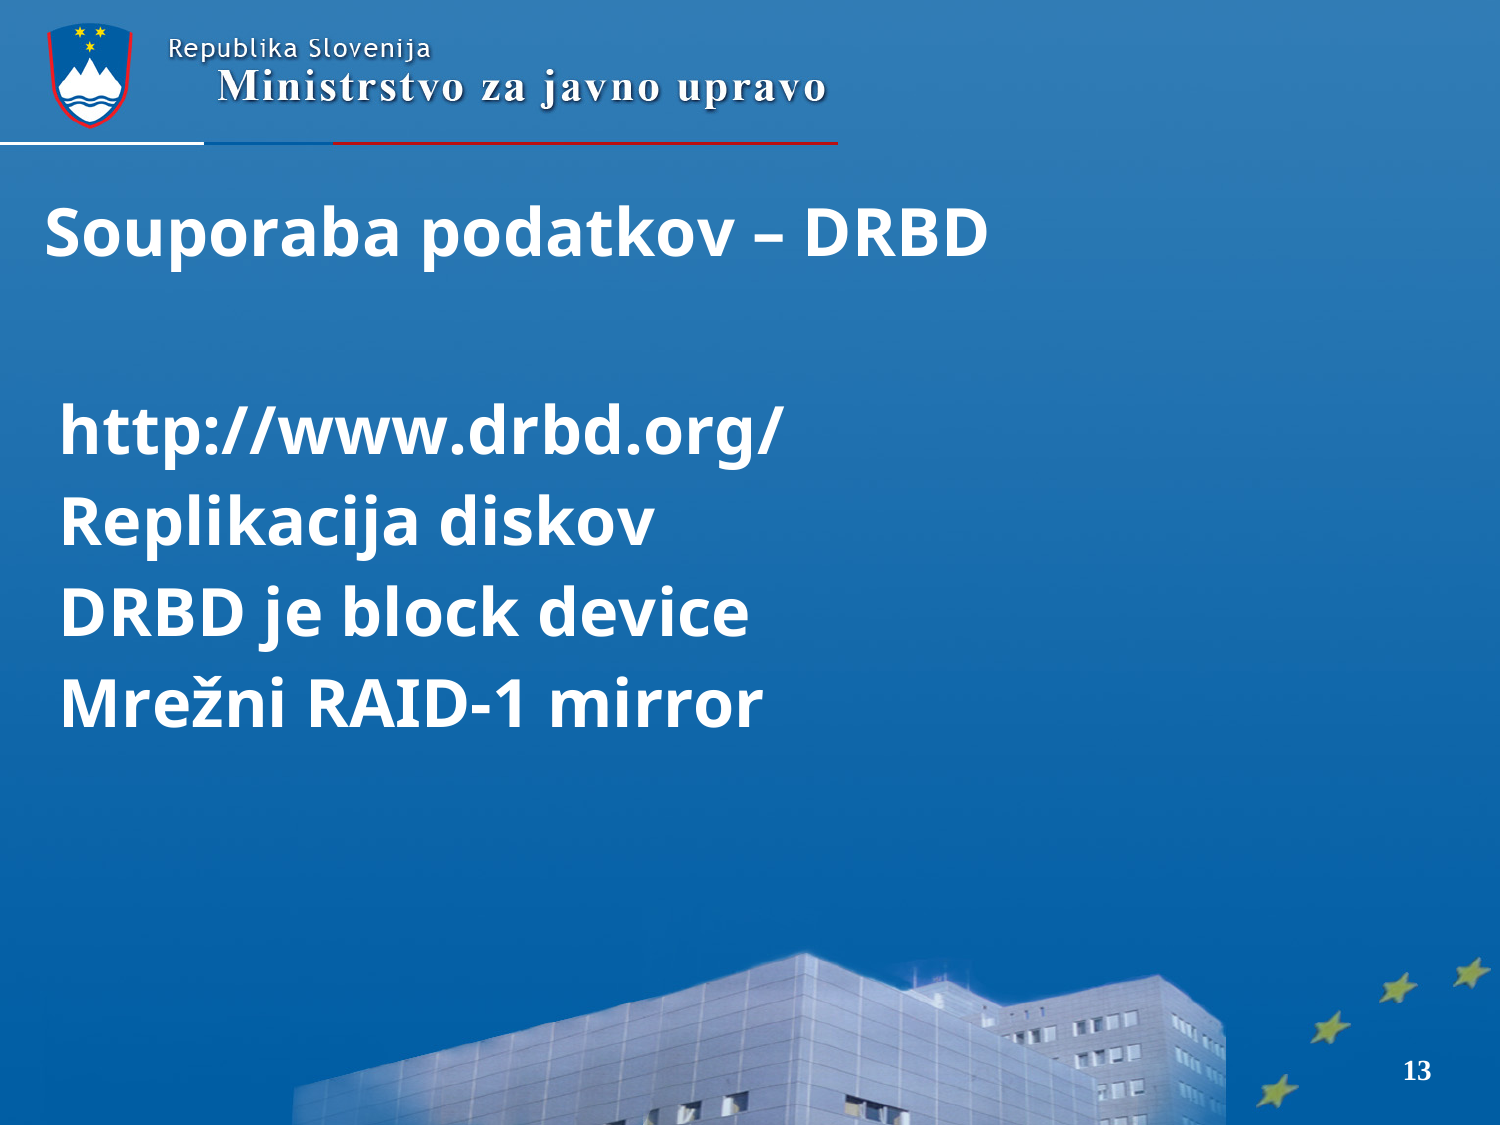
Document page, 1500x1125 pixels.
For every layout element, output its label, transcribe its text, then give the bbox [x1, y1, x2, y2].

title Souporaba podatkov – DRBD [29, 177, 1453, 296]
text_box http://www.drbd.org/ Replikacija diskov DRBD je block device Mrežni RAID-1 mirror [59, 378, 1418, 753]
picture [0, 0, 1500, 1125]
